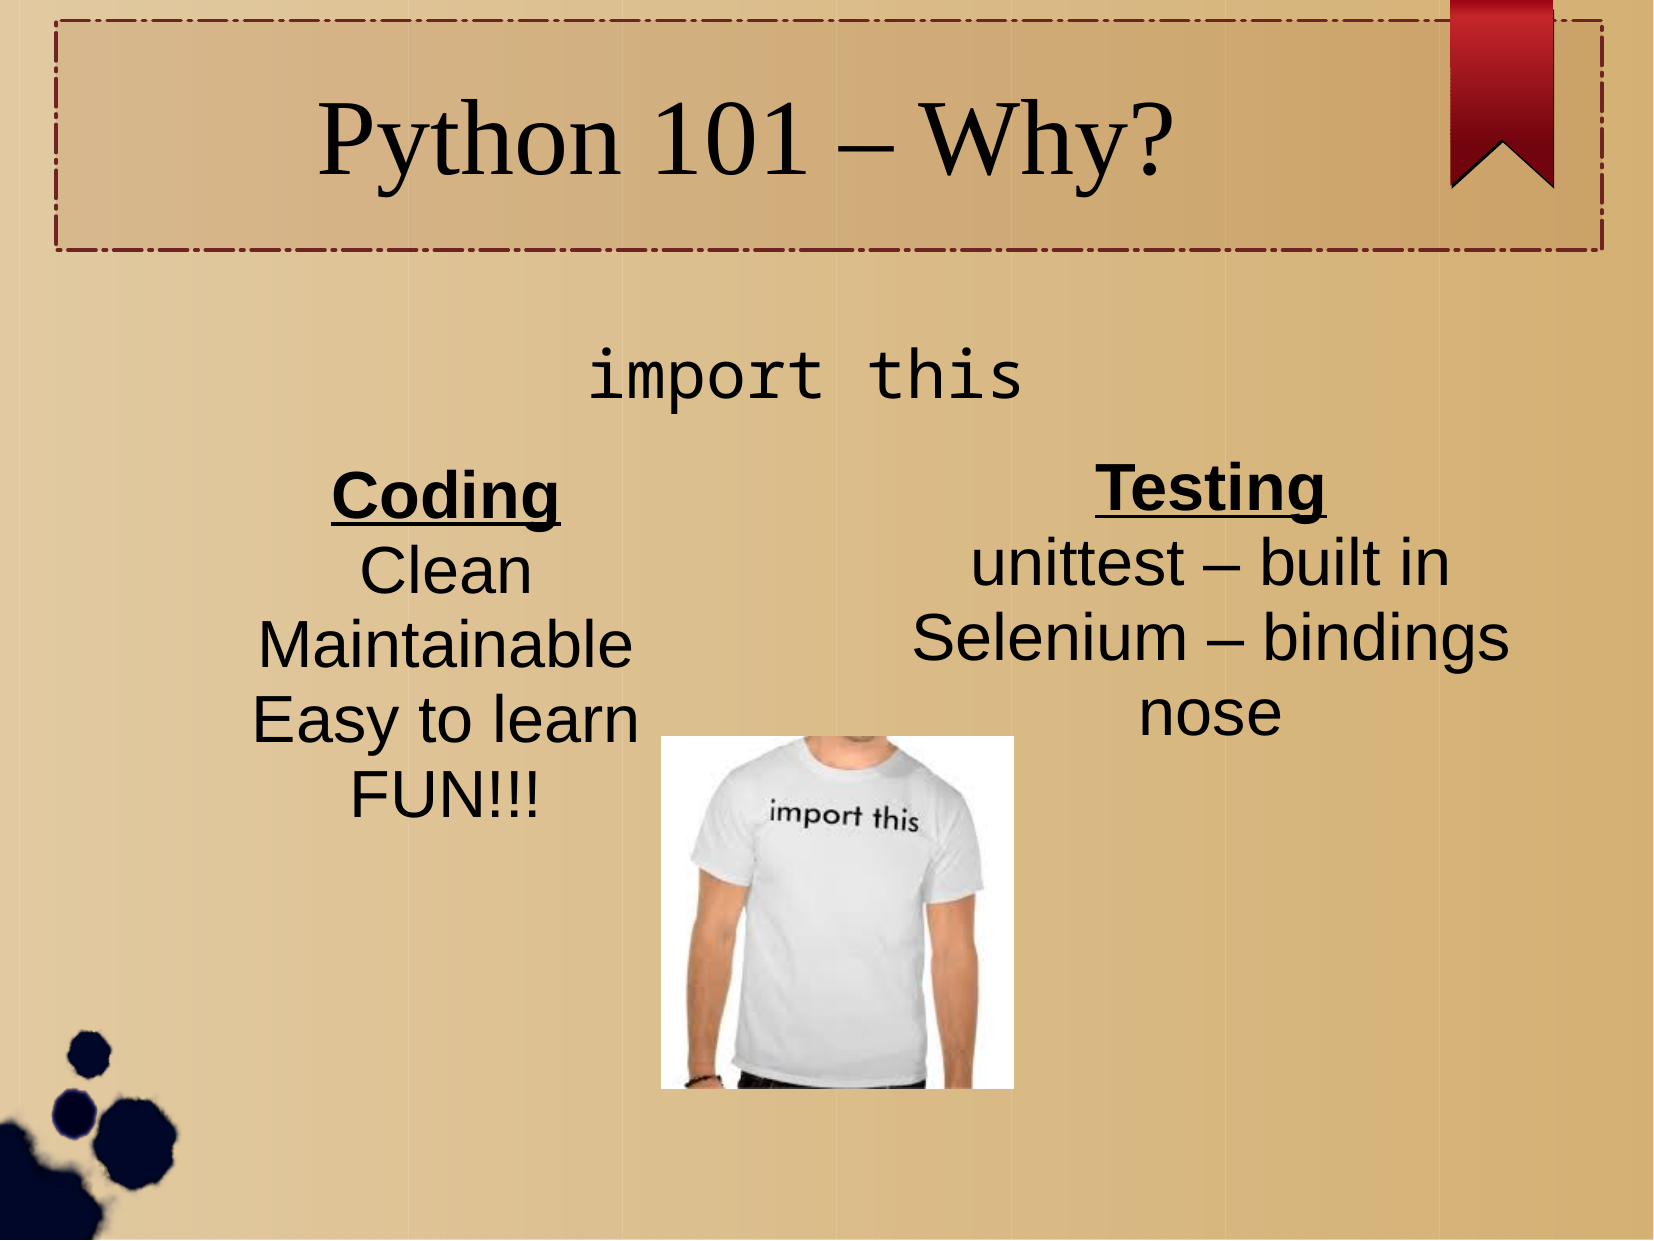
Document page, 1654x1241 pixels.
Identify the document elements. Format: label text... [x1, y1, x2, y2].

title Python 101 – Why? [82, 47, 1412, 229]
text_box Testing unittest – built in Selenium – bindings nose [840, 450, 1583, 750]
text_box import this [435, 255, 1178, 400]
picture [661, 736, 1014, 1089]
subtitle Coding Clean Maintainable Easy to learn FUN!!! [75, 373, 818, 826]
